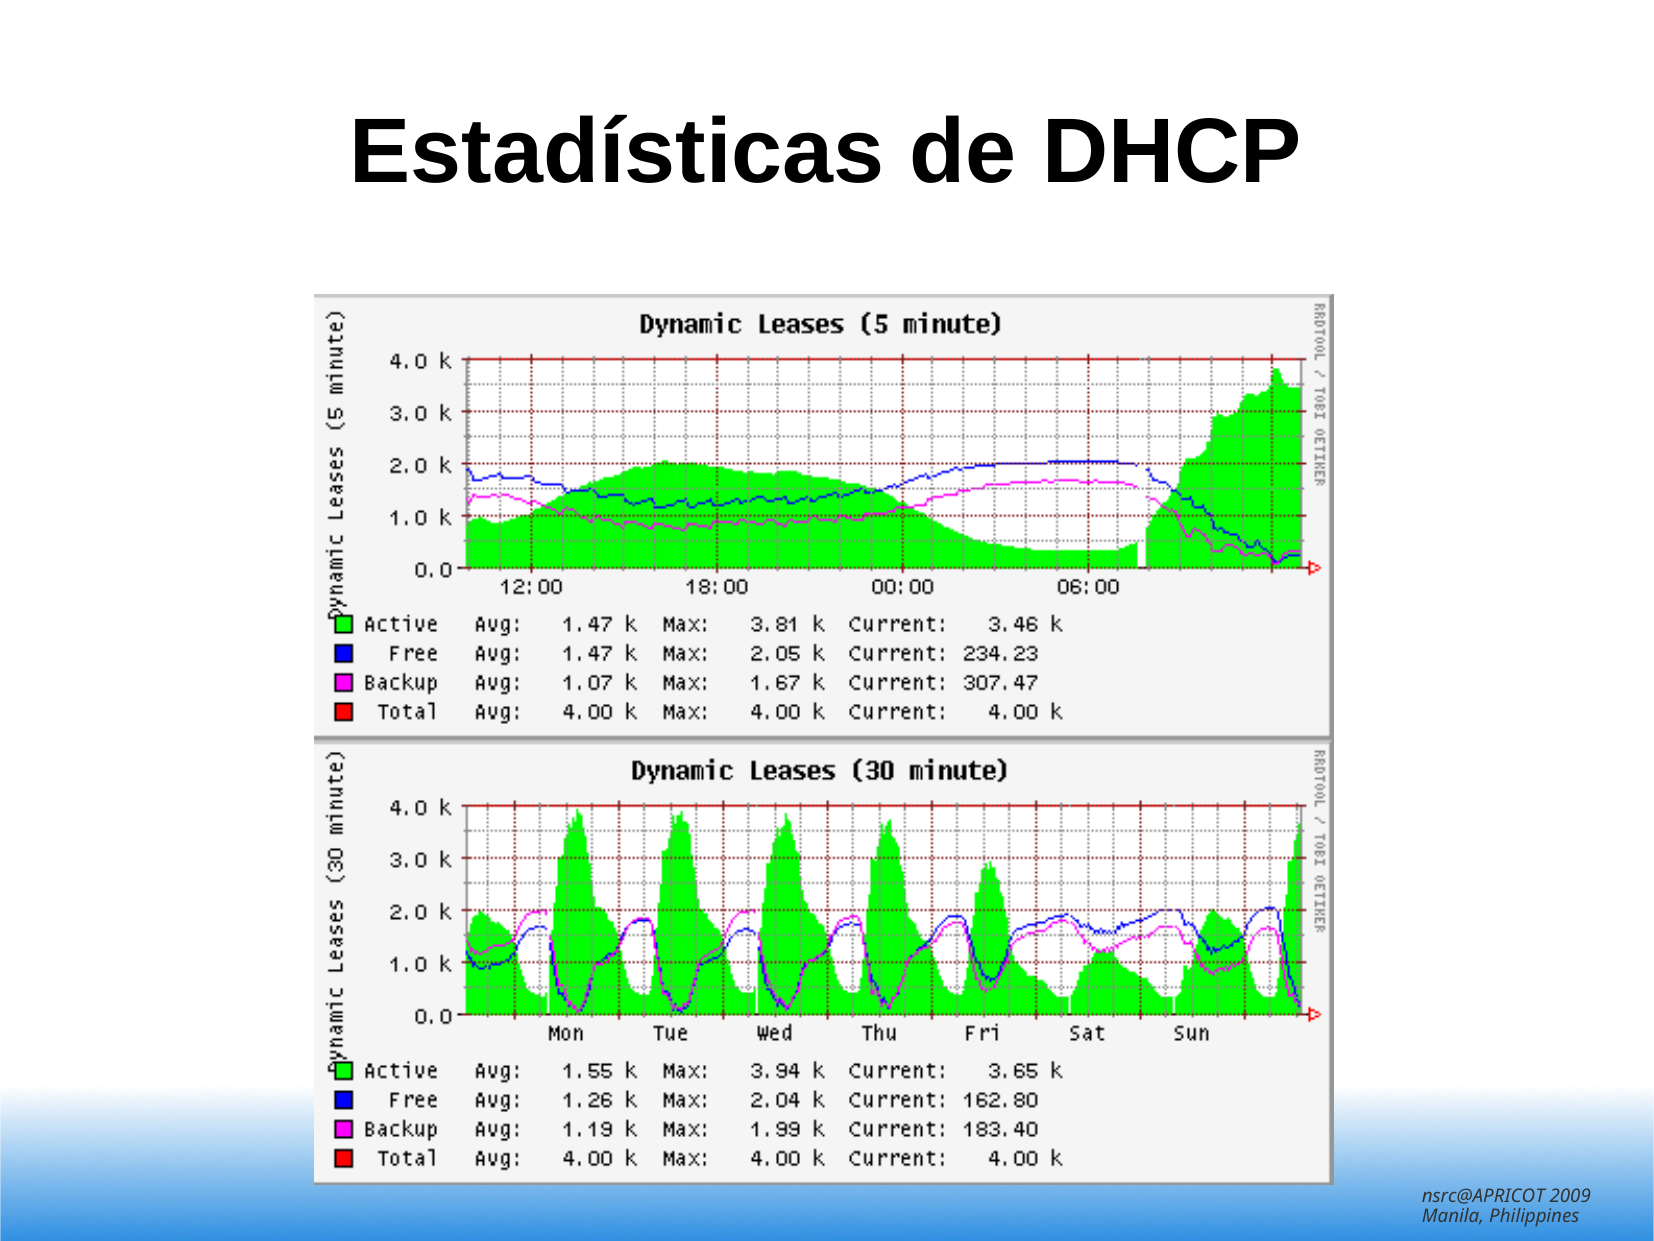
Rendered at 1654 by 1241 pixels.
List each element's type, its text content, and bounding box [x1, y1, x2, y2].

picture [0, 294, 1654, 1241]
title Estadísticas de DHCP [82, 49, 1571, 257]
